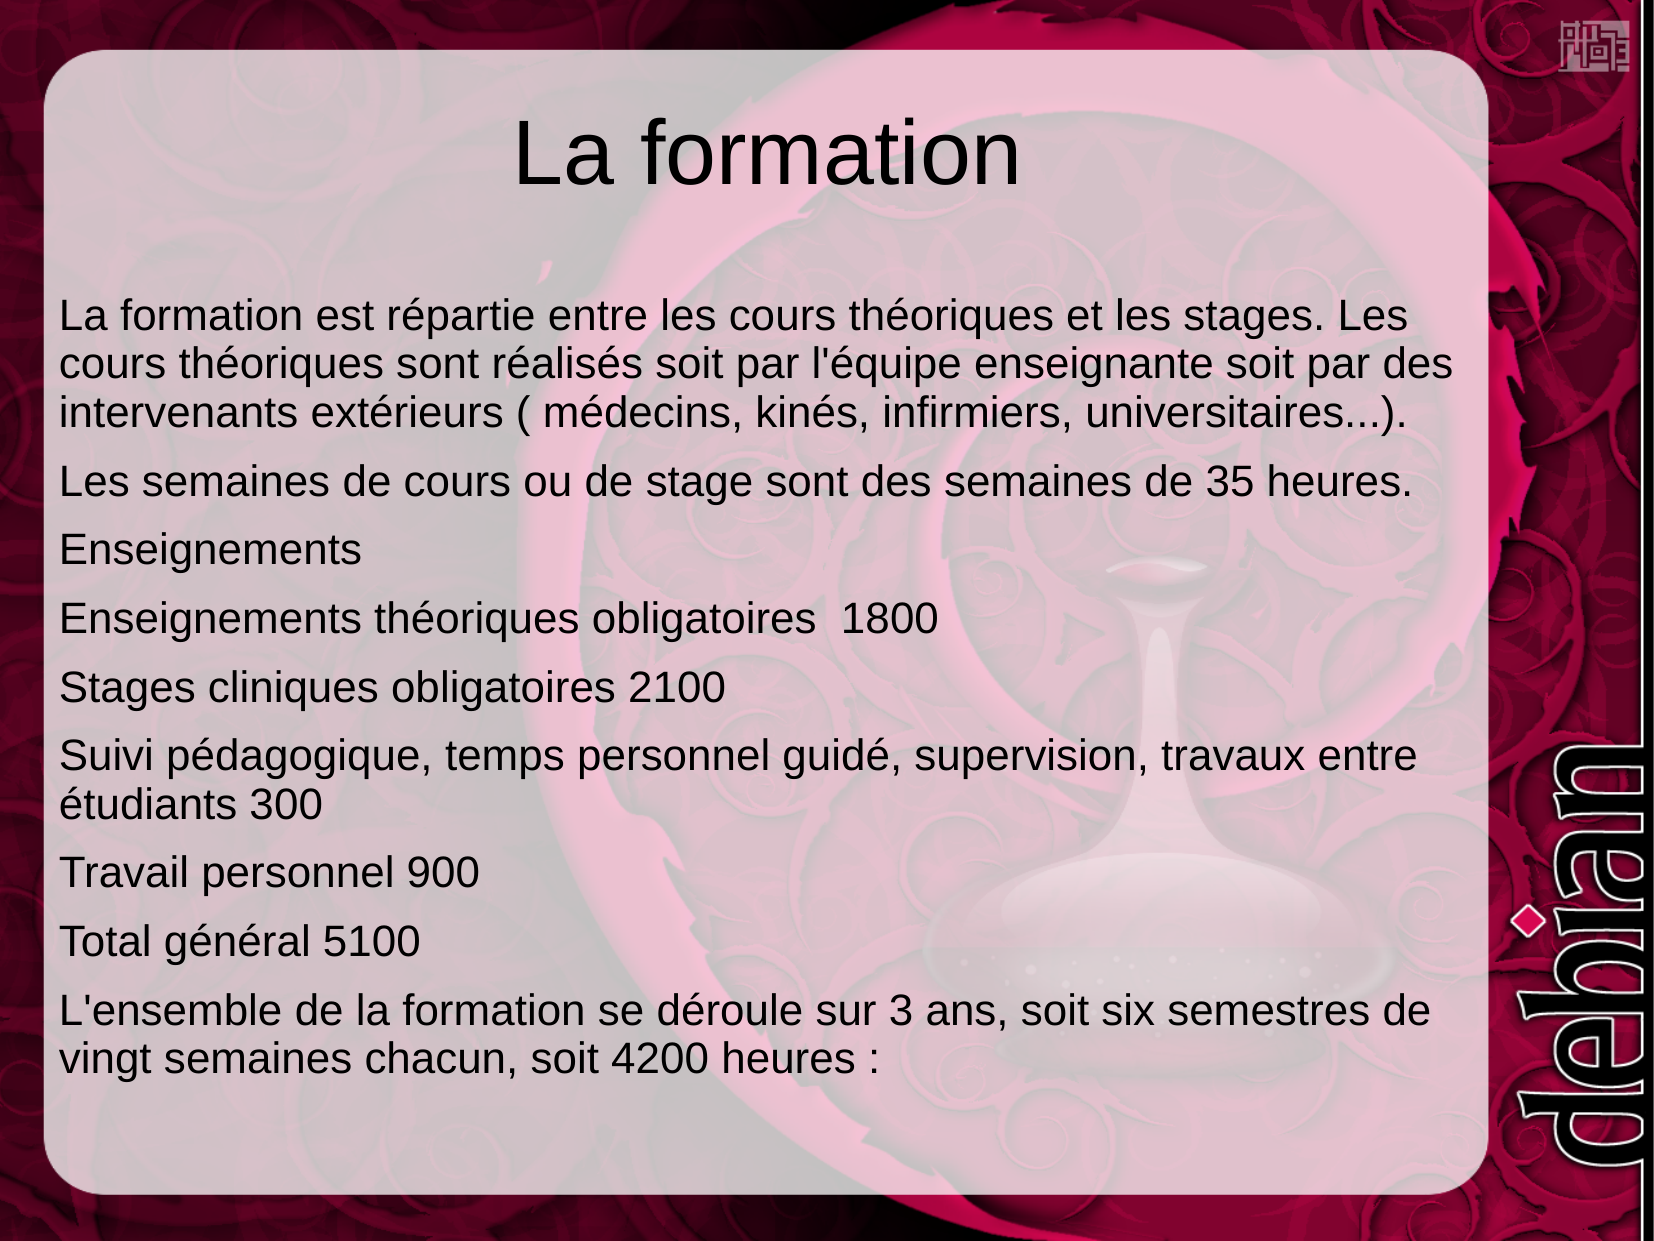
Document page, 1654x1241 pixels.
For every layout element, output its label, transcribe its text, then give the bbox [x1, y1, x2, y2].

title La formation [59, 49, 1477, 257]
list La formation est répartie entre les cours théoriques et les stages. Les cours théoriques sont réalisés soit par l'équipe enseignante soit par des intervenants extérieurs ( médecins, kinés, infirmiers, universitaires...). Les semaines de cours ou de stage sont des semaines de 35 heures. Enseignements Enseignements théoriques obligatoires 1800 Stages cliniques obligatoires 2100 Suivi pédagogique, temps personnel guidé, supervision, travaux entre étudiants 300 Travail personnel 900 Total général 5100 L'ensemble de la formation se déroule sur 3 ans, soit six semestres de vingt semaines chacun, soit 4200 heures : [59, 290, 1477, 1109]
picture [0, 0, 1654, 1241]
